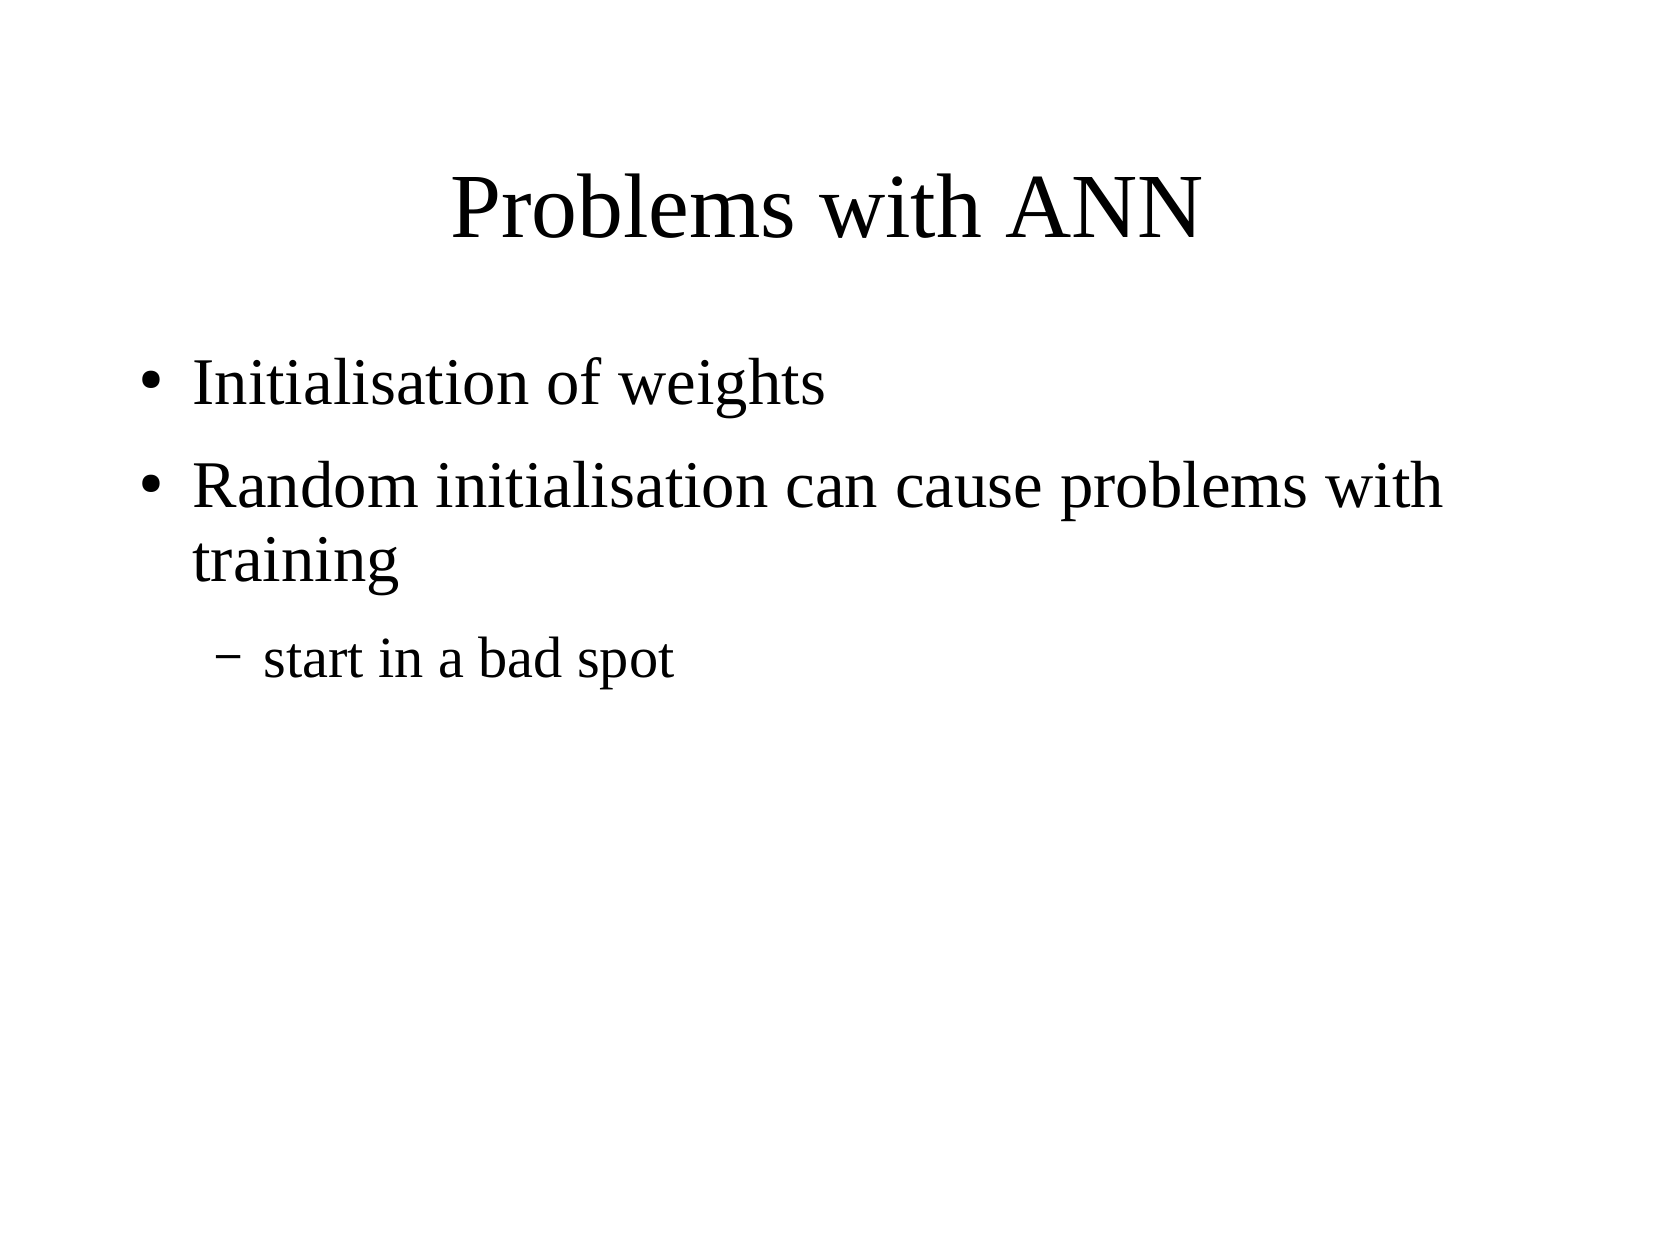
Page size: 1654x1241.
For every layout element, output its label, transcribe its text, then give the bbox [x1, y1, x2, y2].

title Problems with ANN [121, 102, 1534, 311]
list Initialisation of weights Random initialisation can cause problems with training start in a bad spot [121, 344, 1534, 1127]
